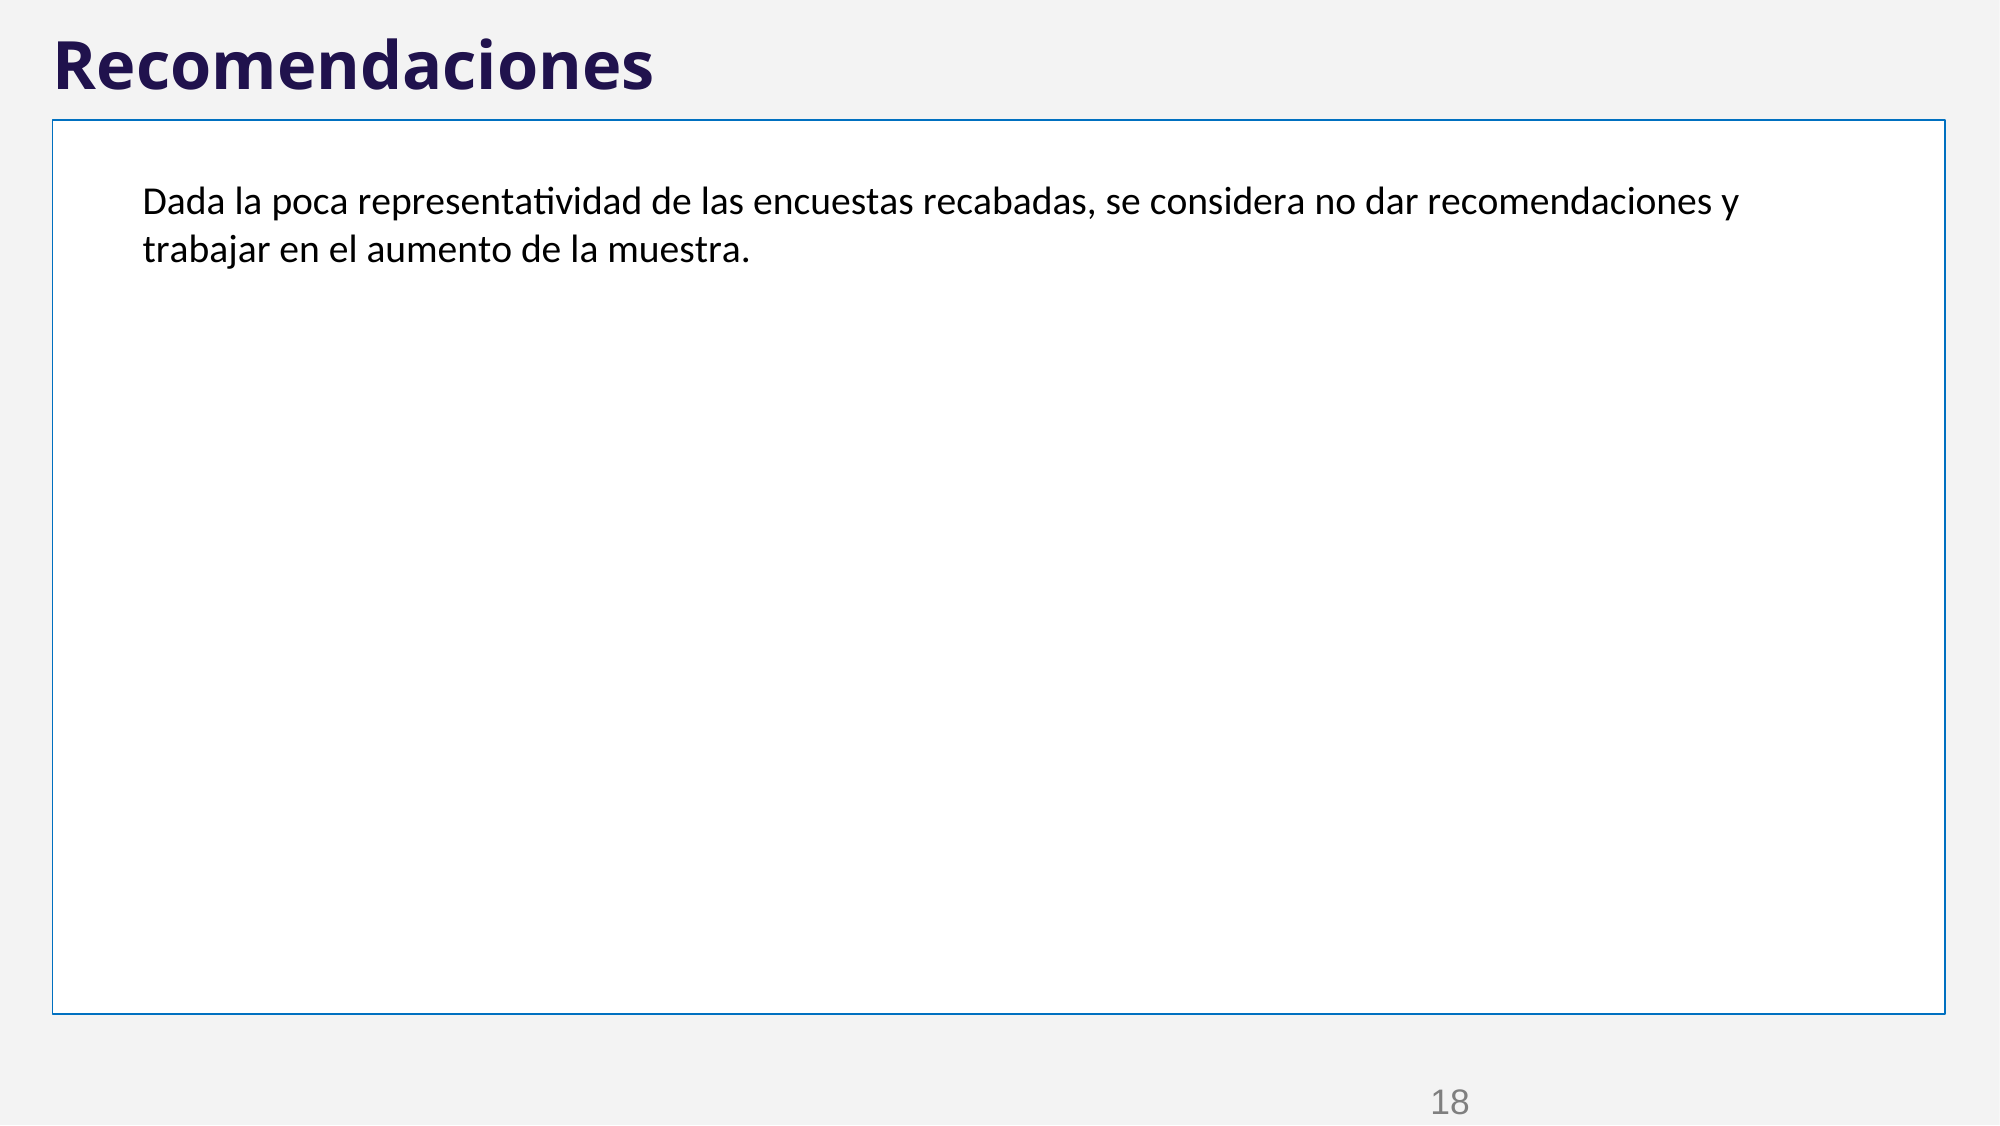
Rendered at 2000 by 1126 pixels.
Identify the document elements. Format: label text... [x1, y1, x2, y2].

text_box <número> [1412, 1069, 1880, 1126]
text_box Recomendaciones [52, 0, 1945, 119]
text_box Dada la poca representatividad de las encuestas recabadas, se considera no dar recomendaciones y trabajar en el aumento de la muestra. [52, 120, 1945, 1014]
